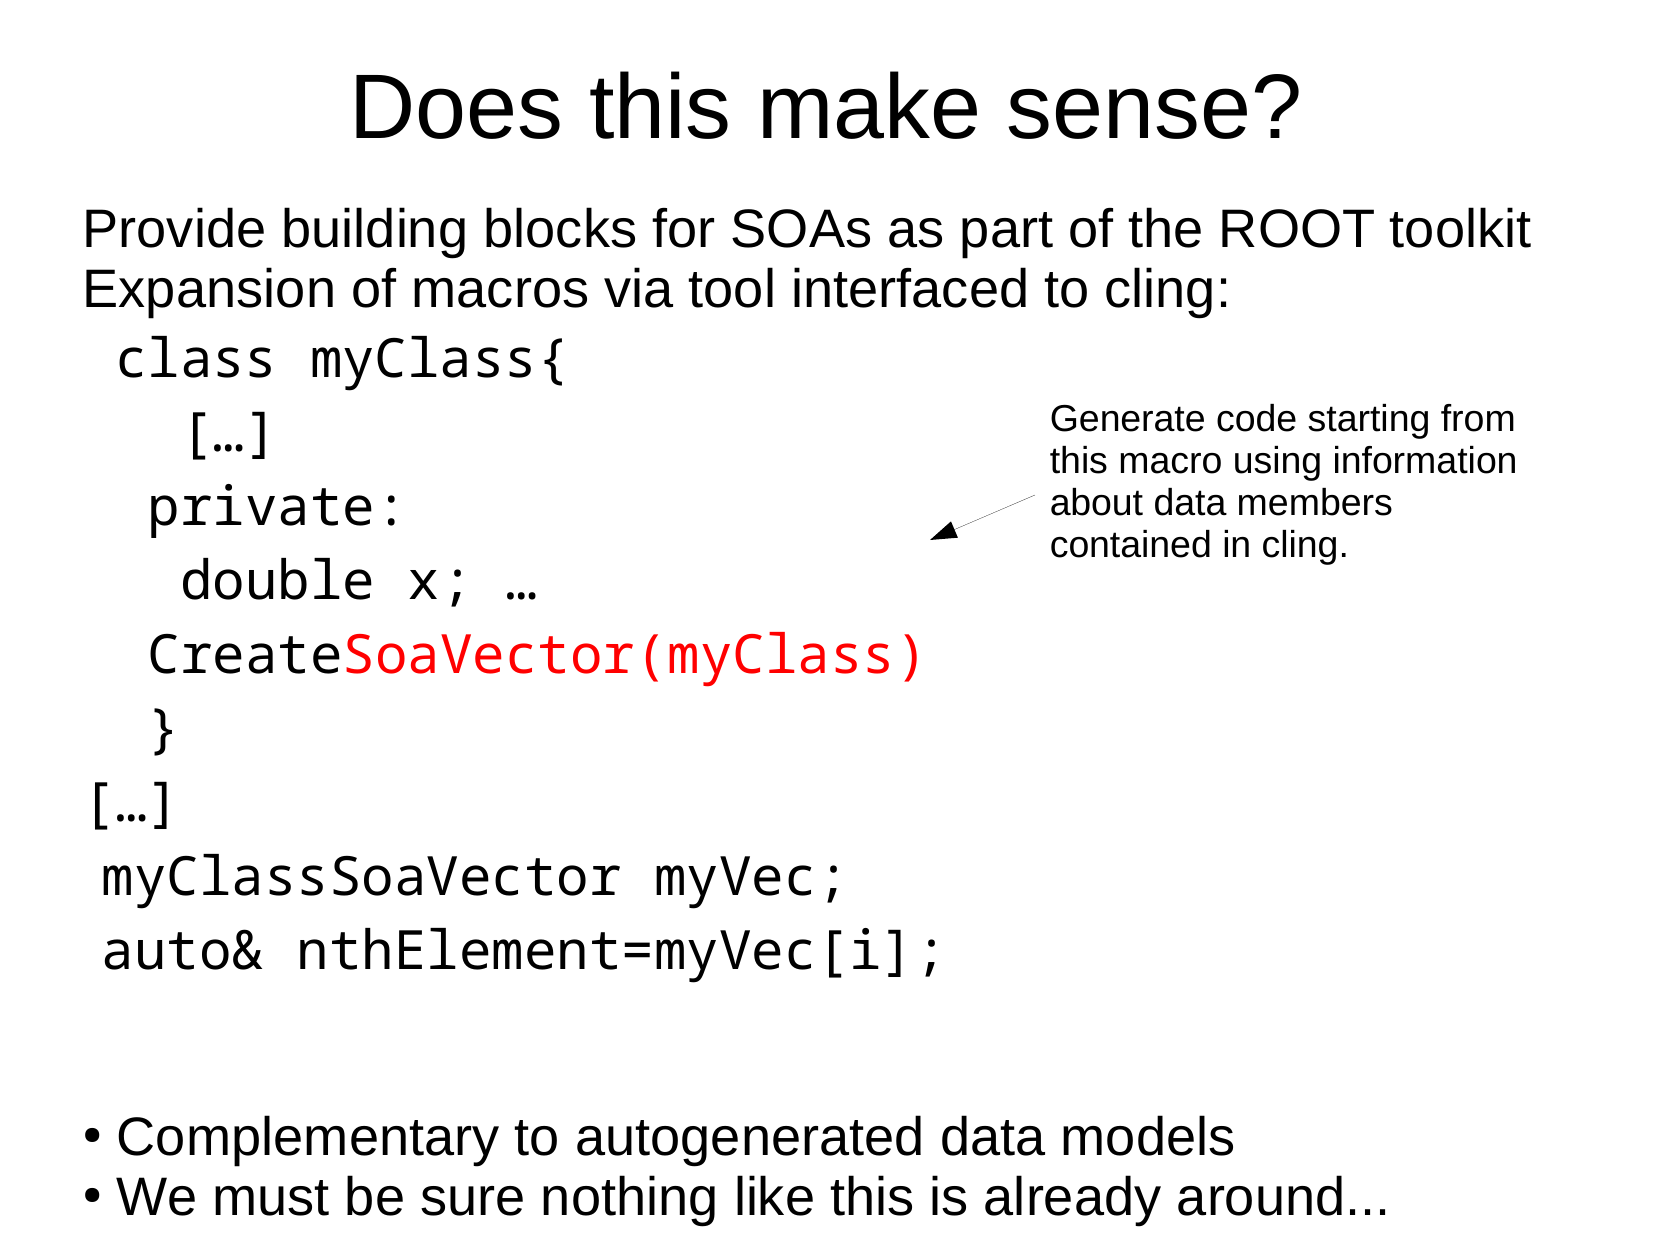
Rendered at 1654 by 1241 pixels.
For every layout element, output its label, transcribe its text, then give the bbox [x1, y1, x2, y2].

subtitle Provide building blocks for SOAs as part of the ROOT toolkit Expansion of macros via tool interfaced to cling: class myClass{ […] private: double x; … CreateSoaVector(myClass) } […] myClassSoaVector myVec; auto& nthElement=myVec[i]; Complementary to autogenerated data models We must be sure nothing like this is already around... [82, 198, 1538, 1176]
title Does this make sense? [82, 49, 1571, 166]
text_box Generate code starting from this macro using information about data members contained in cling. [1035, 390, 1576, 573]
